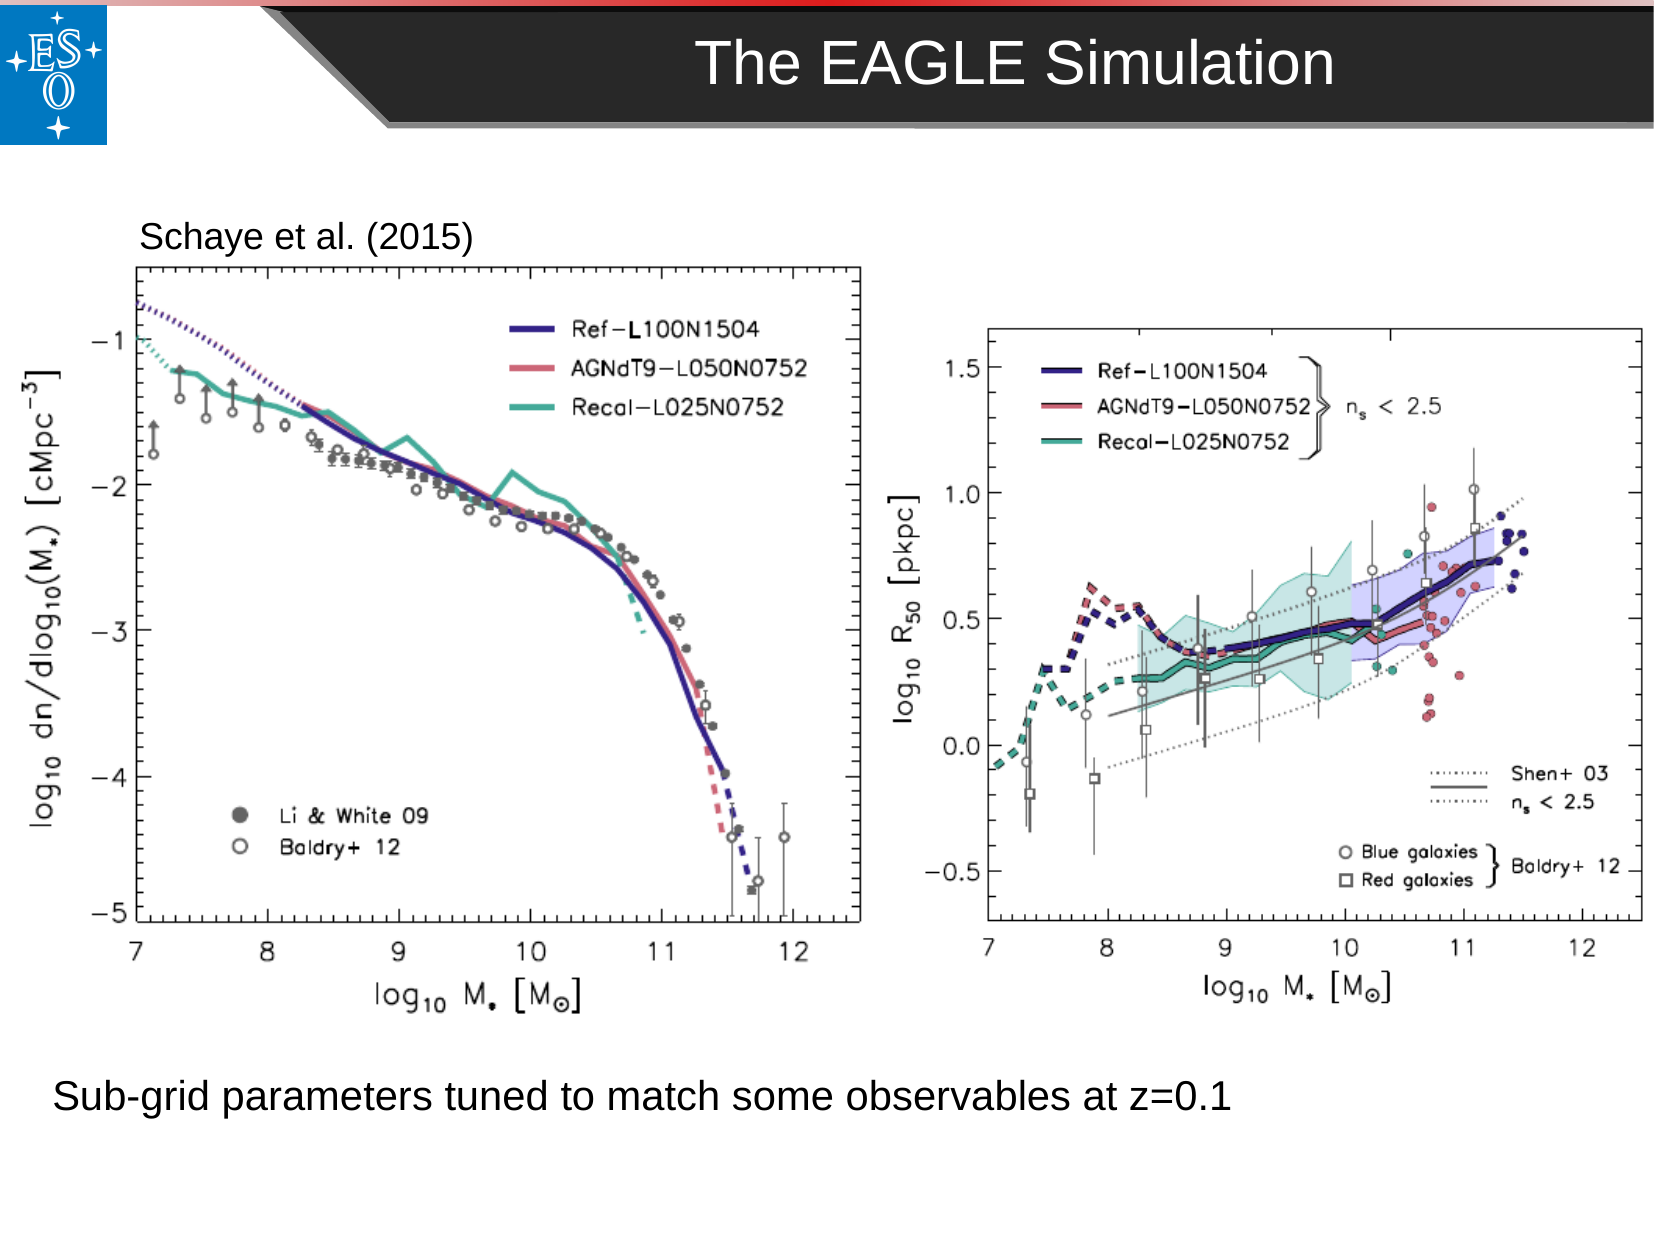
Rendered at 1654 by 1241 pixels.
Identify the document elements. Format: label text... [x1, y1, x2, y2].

title The EAGLE Simulation [397, 19, 1635, 106]
text_box Schaye et al. (2015) [124, 209, 1025, 269]
picture [0, 248, 1654, 1043]
picture [0, 5, 107, 145]
text_box Sub-grid parameters tuned to match some observables at z=0.1 [37, 1065, 1576, 1131]
